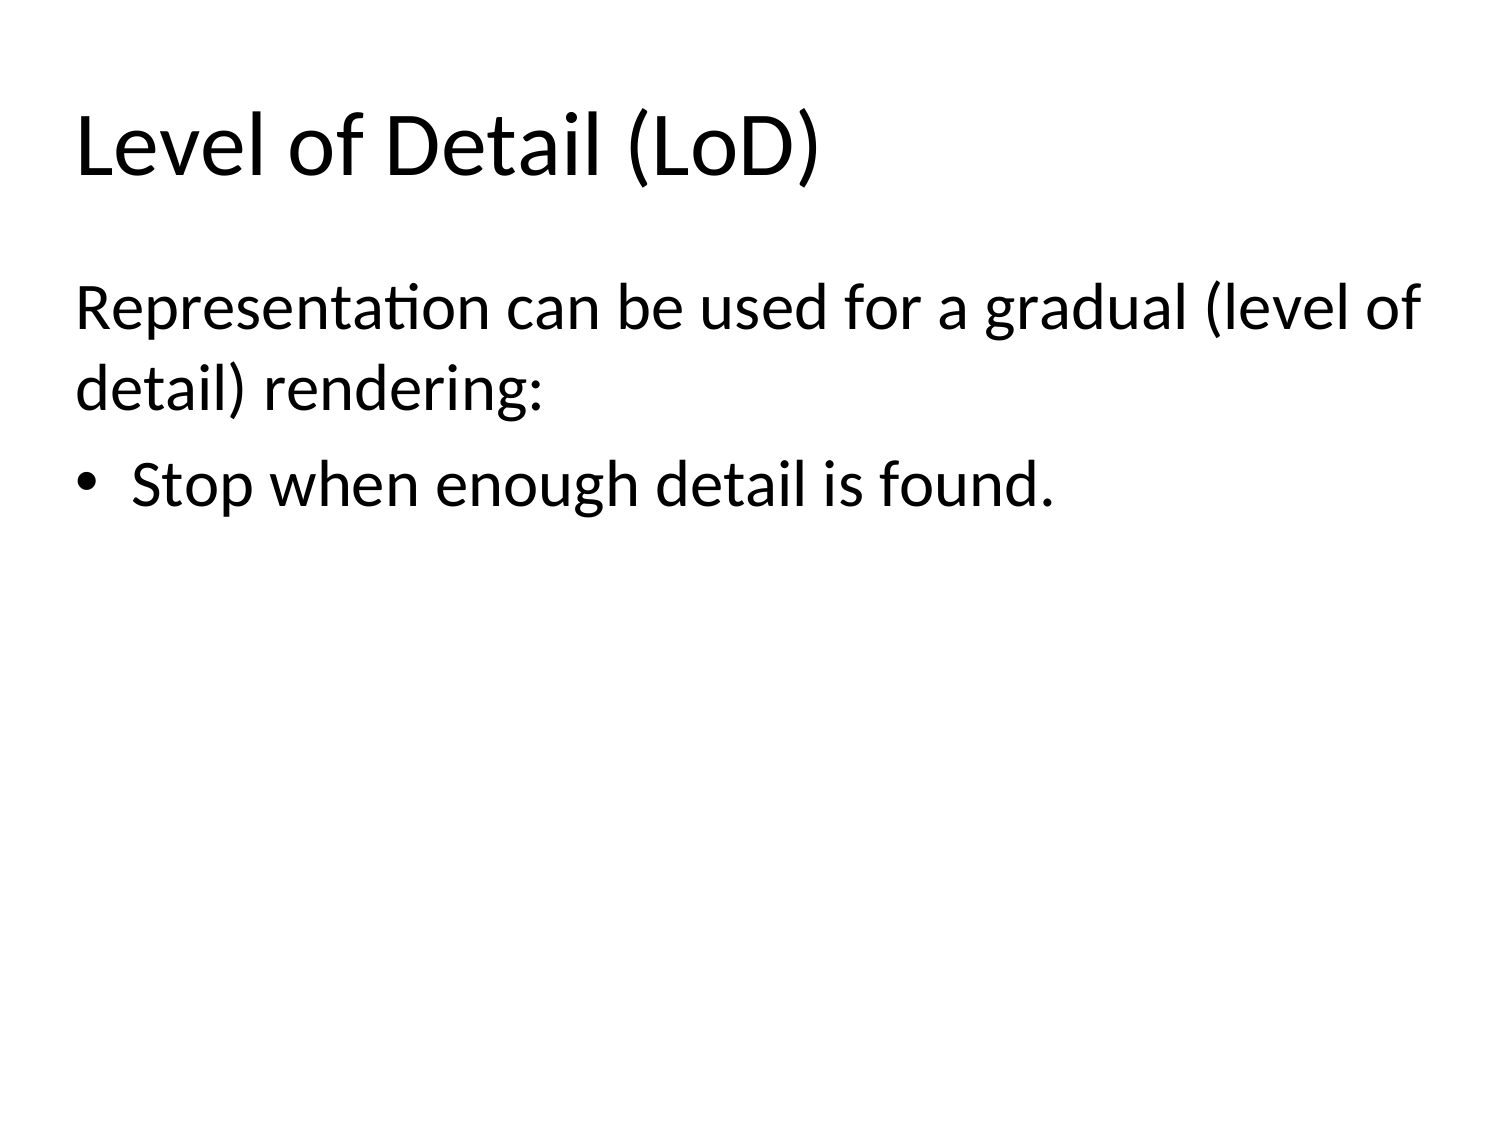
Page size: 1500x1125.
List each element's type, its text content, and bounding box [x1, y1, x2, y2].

list Representation can be used for a gradual (level of detail) rendering: Stop when enough detail is found. [75, 263, 1425, 1006]
title Level of Detail (LoD) [75, 52, 1426, 226]
